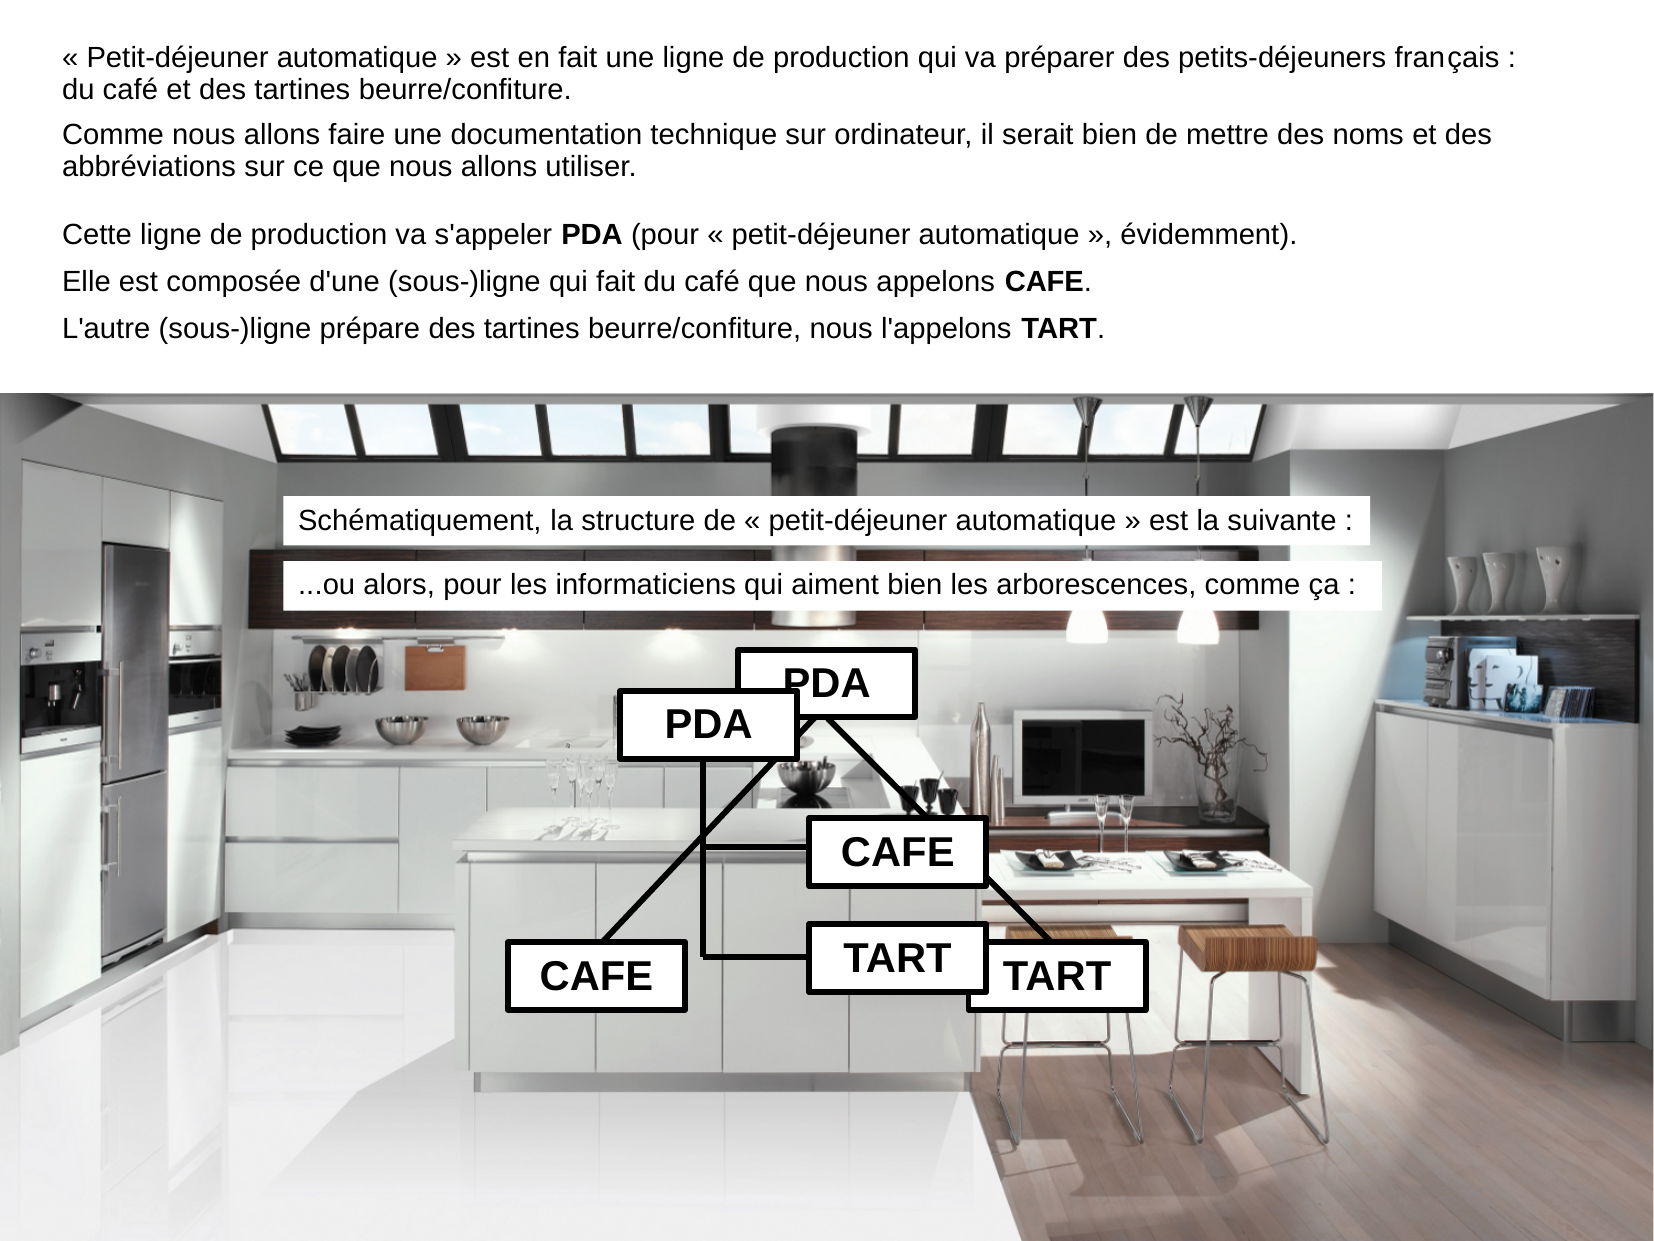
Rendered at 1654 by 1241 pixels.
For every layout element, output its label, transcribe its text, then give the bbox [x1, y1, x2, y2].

text_box PDA [738, 649, 916, 718]
text_box Comme nous allons faire une documentation technique sur ordinateur, il serait bien de mettre des noms et des abbréviations sur ce que nous allons utiliser. [47, 110, 1619, 191]
text_box Elle est composée d'une (sous-)ligne qui fait du café que nous appelons CAFE. [47, 257, 1619, 305]
text_box CAFE [507, 942, 686, 1010]
text_box « Petit-déjeuner automatique » est en fait une ligne de production qui va préparer des petits-déjeuners français : du café et des tartines beurre/confiture. [47, 33, 1619, 110]
text_box PDA [620, 690, 798, 759]
text_box CAFE [809, 818, 987, 886]
text_box L'autre (sous-)ligne prépare des tartines beurre/confiture, nous l'appelons TART. [47, 305, 1619, 355]
text_box Schématiquement, la structure de « petit-déjeuner automatique » est la suivante : [283, 496, 1371, 546]
text_box TART [809, 924, 987, 993]
text_box TART [968, 942, 1146, 1010]
picture [0, 393, 1654, 1241]
text_box Cette ligne de production va s'appeler PDA (pour « petit-déjeuner automatique », évidemment). [47, 210, 1619, 257]
text_box ...ou alors, pour les informaticiens qui aiment bien les arborescences, comme ça : [283, 561, 1382, 611]
